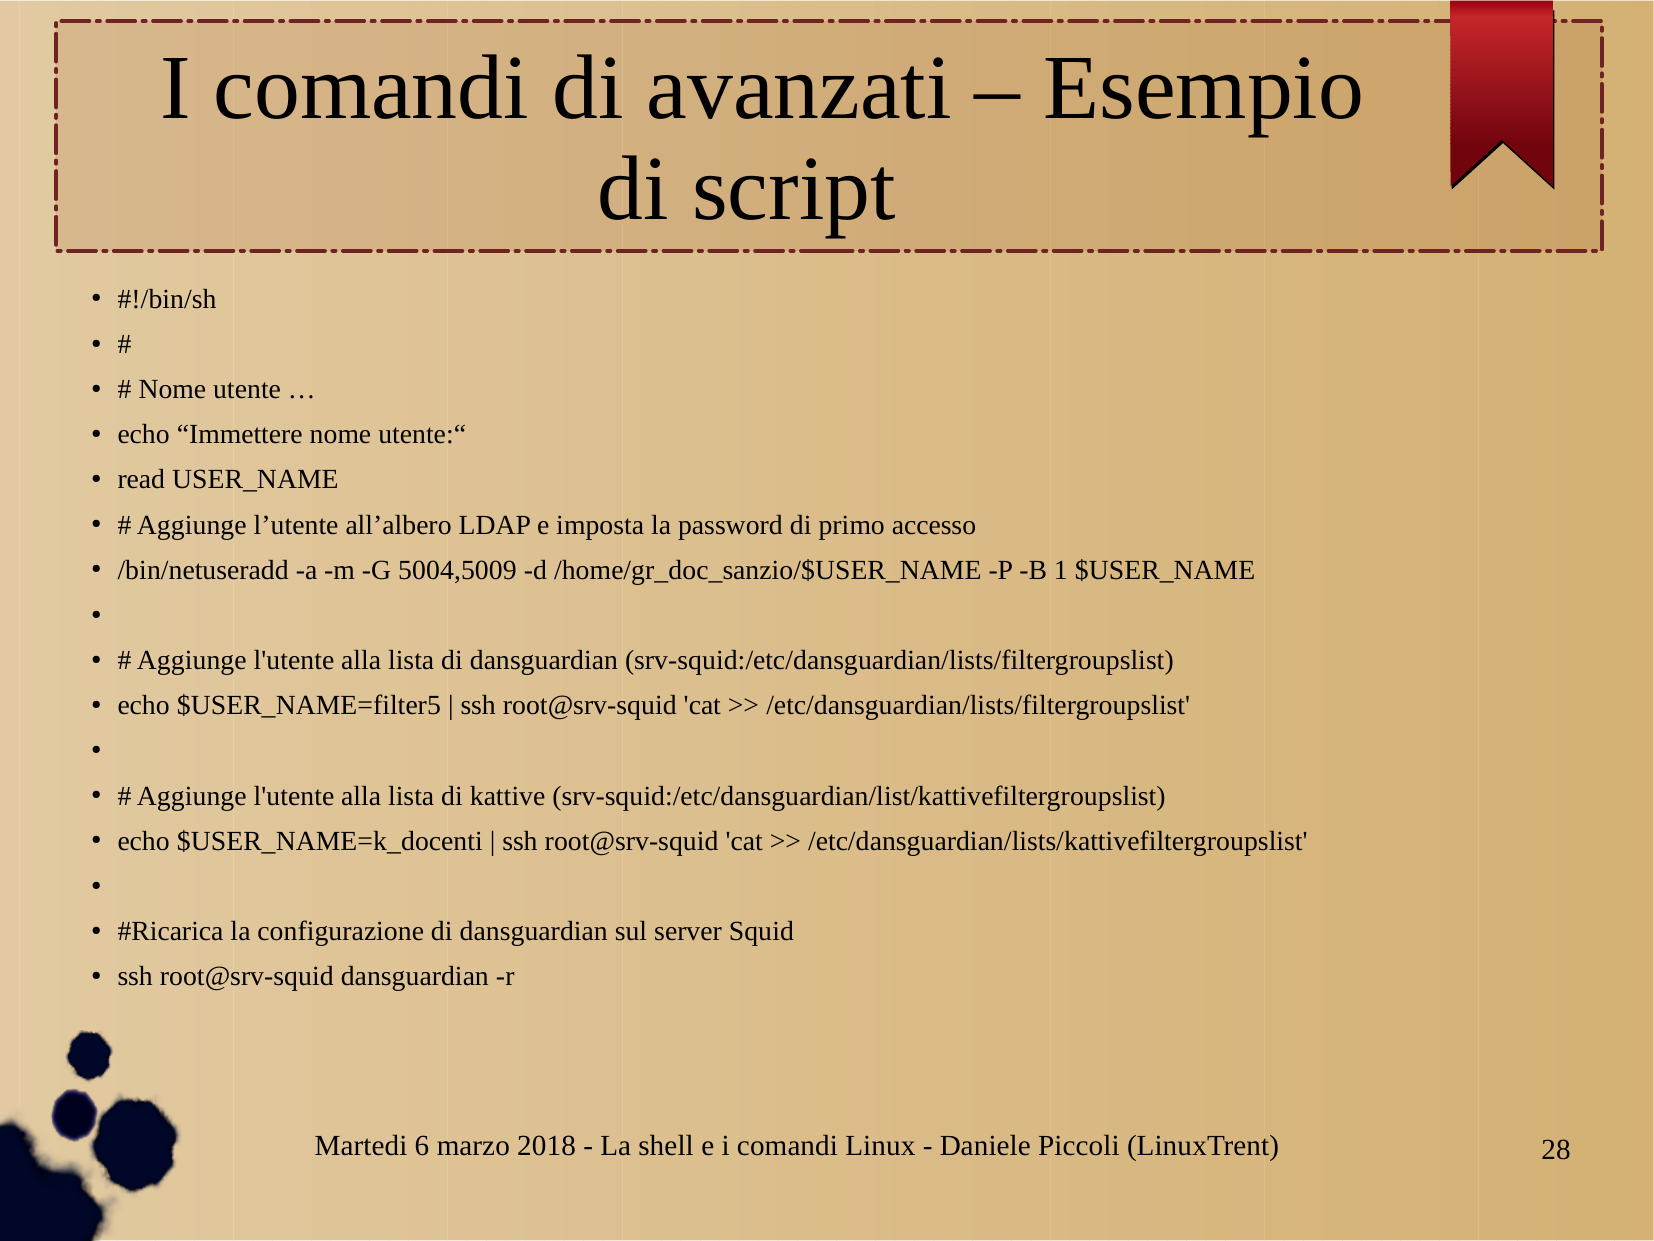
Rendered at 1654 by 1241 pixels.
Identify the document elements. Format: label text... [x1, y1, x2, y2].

title I comandi di avanzati – Esempio di script [82, 36, 1412, 240]
list #!/bin/sh # # Nome utente … echo “Immettere nome utente:“ read USER_NAME # Aggiunge l’utente all’albero LDAP e imposta la password di primo accesso /bin/netuseradd -a -m -G 5004,5009 -d /home/gr_doc_sanzio/$USER_NAME -P -B 1 $USER_NAME # Aggiunge l'utente alla lista di dansguardian (srv-squid:/etc/dansguardian/lists/filtergroupslist) echo $USER_NAME=filter5 | ssh root@srv-squid 'cat >> /etc/dansguardian/lists/filtergroupslist' # Aggiunge l'utente alla lista di kattive (srv-squid:/etc/dansguardian/list/kattivefiltergroupslist) echo $USER_NAME=k_docenti | ssh root@srv-squid 'cat >> /etc/dansguardian/lists/kattivefiltergroupslist' #Ricarica la configurazione di dansguardian sul server Squid ssh root@srv-squid dansguardian -r [82, 283, 1382, 1004]
